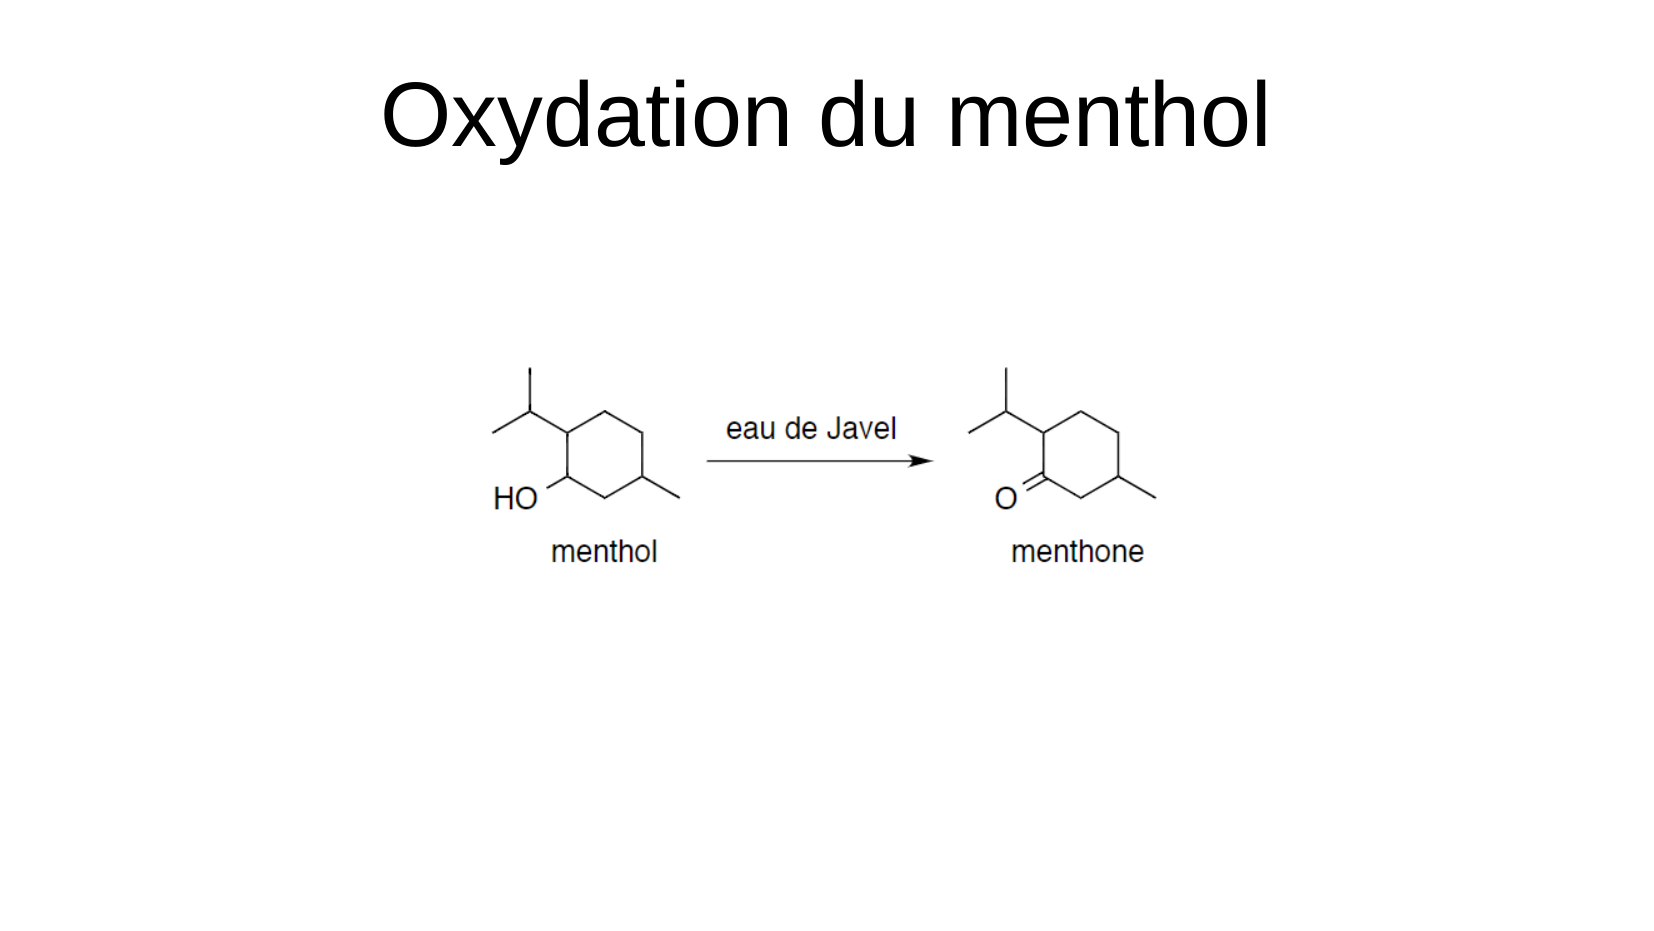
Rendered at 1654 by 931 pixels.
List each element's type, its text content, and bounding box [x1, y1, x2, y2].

title Oxydation du menthol [82, 37, 1571, 193]
picture [445, 350, 1219, 586]
